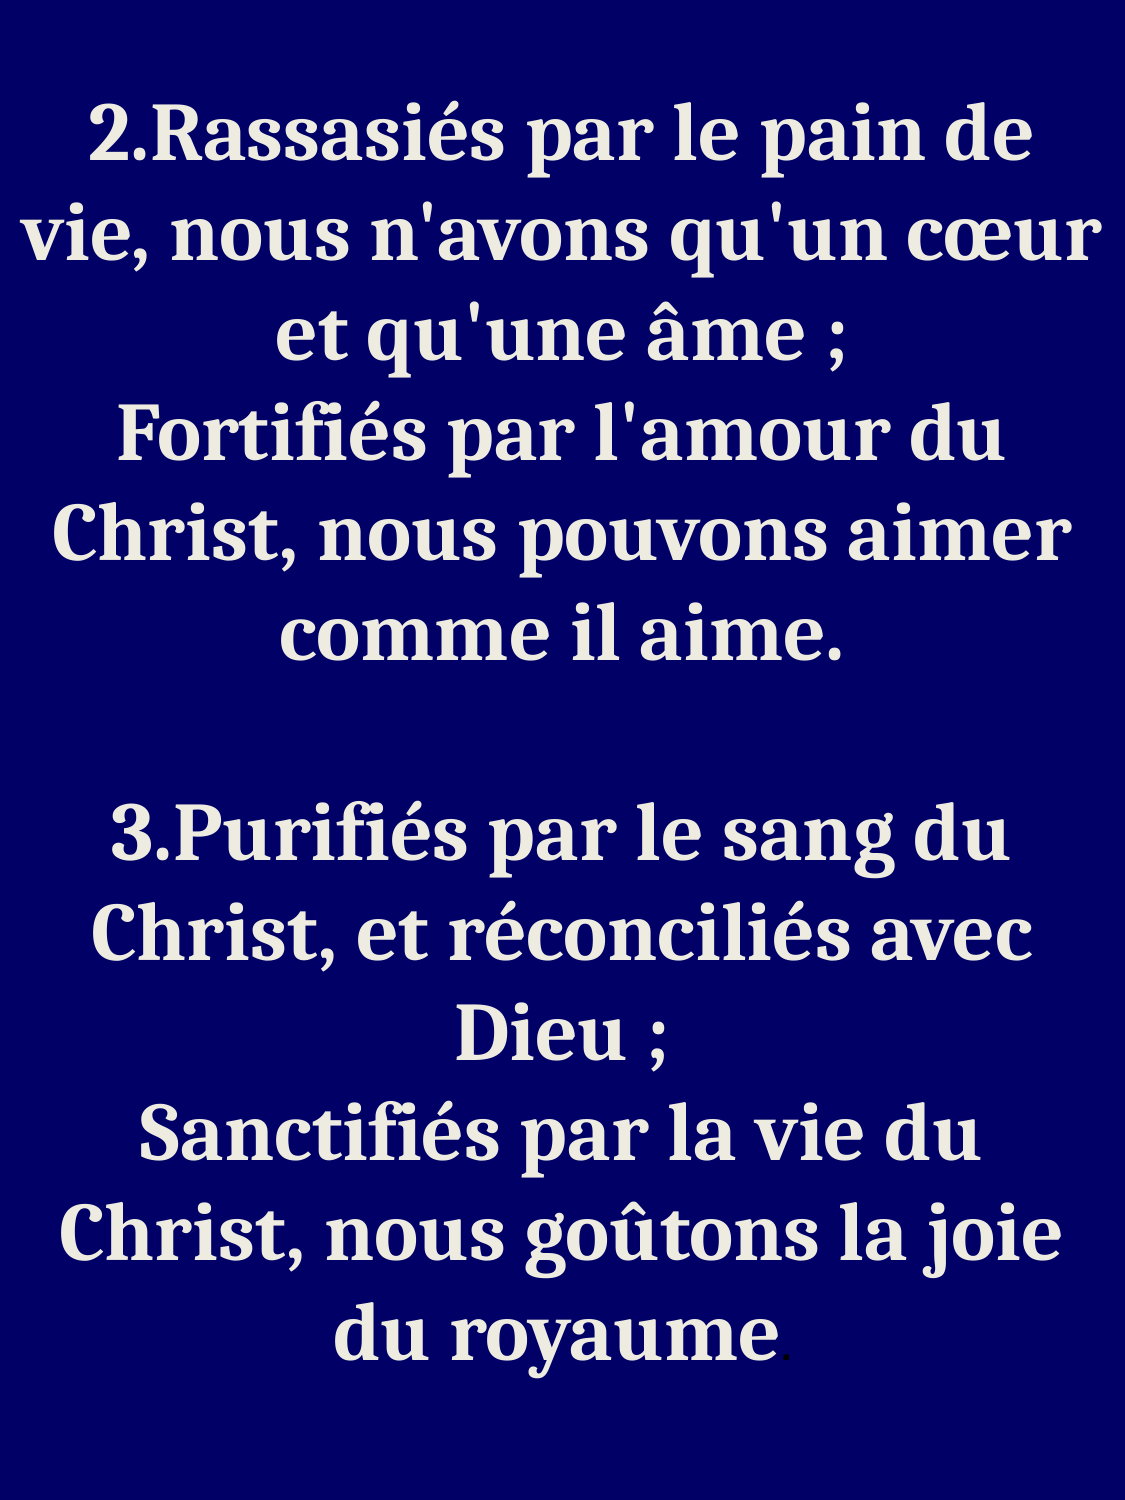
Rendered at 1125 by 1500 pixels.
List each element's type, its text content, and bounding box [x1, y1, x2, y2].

text_box 2.Rassasiés par le pain de vie, nous n'avons qu'un cœur et qu'une âme ; Fortifiés par l'amour du Christ, nous pouvons aimer comme il aime. 3.Purifiés par le sang du Christ, et réconciliés avec Dieu ; Sanctifiés par la vie du Christ, nous goûtons la joie du royaume. [0, 0, 1125, 1500]
